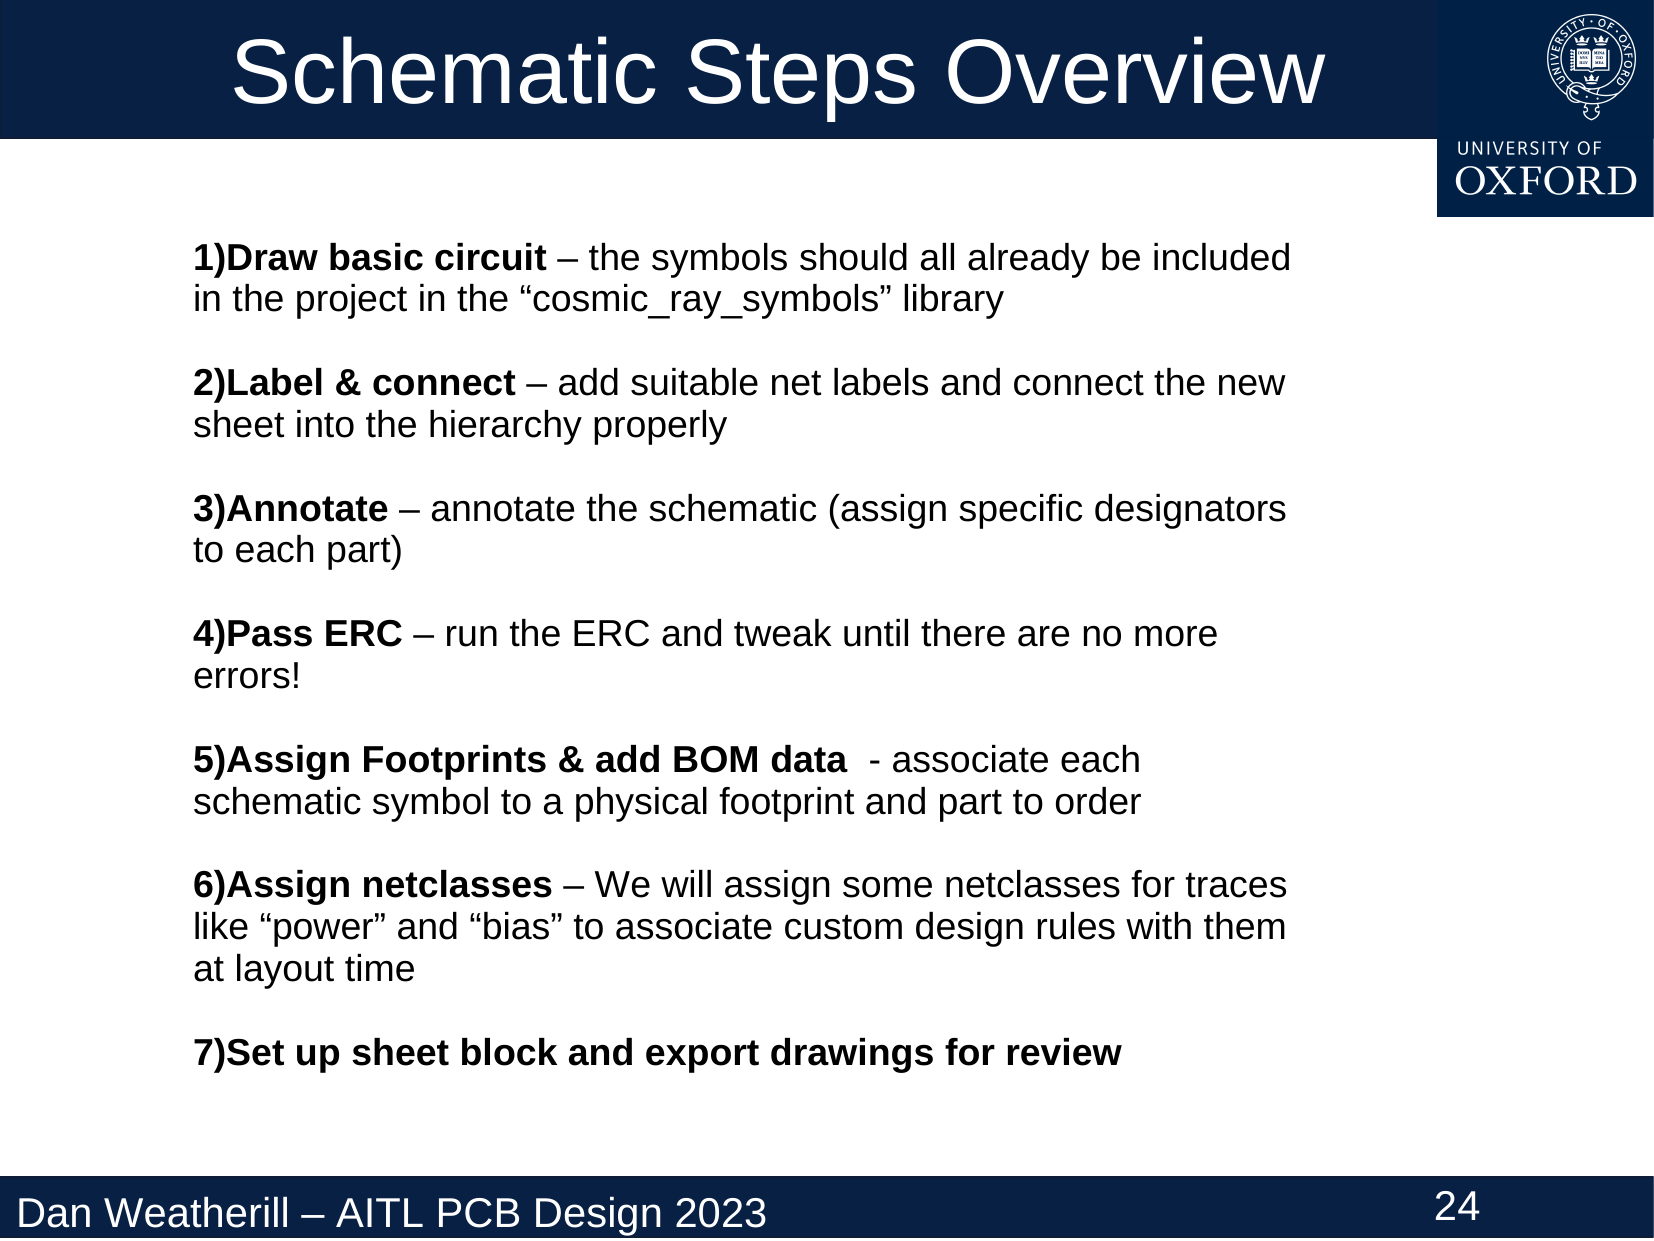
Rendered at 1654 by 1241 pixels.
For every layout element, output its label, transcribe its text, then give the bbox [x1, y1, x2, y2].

title Schematic Steps Overview [35, 0, 1524, 177]
text_box Draw basic circuit – the symbols should all already be included in the project in the “cosmic_ray_symbols” library Label & connect – add suitable net labels and connect the new sheet into the hierarchy properly Annotate – annotate the schematic (assign specific designators to each part) Pass ERC – run the ERC and tweak until there are no more errors! Assign Footprints & add BOM data - associate each schematic symbol to a physical footprint and part to order Assign netclasses – We will assign some netclasses for traces like “power” and “bias” to associate custom design rules with them at layout time Set up sheet block and export drawings for review [178, 229, 1309, 1082]
picture [1437, 0, 1654, 217]
